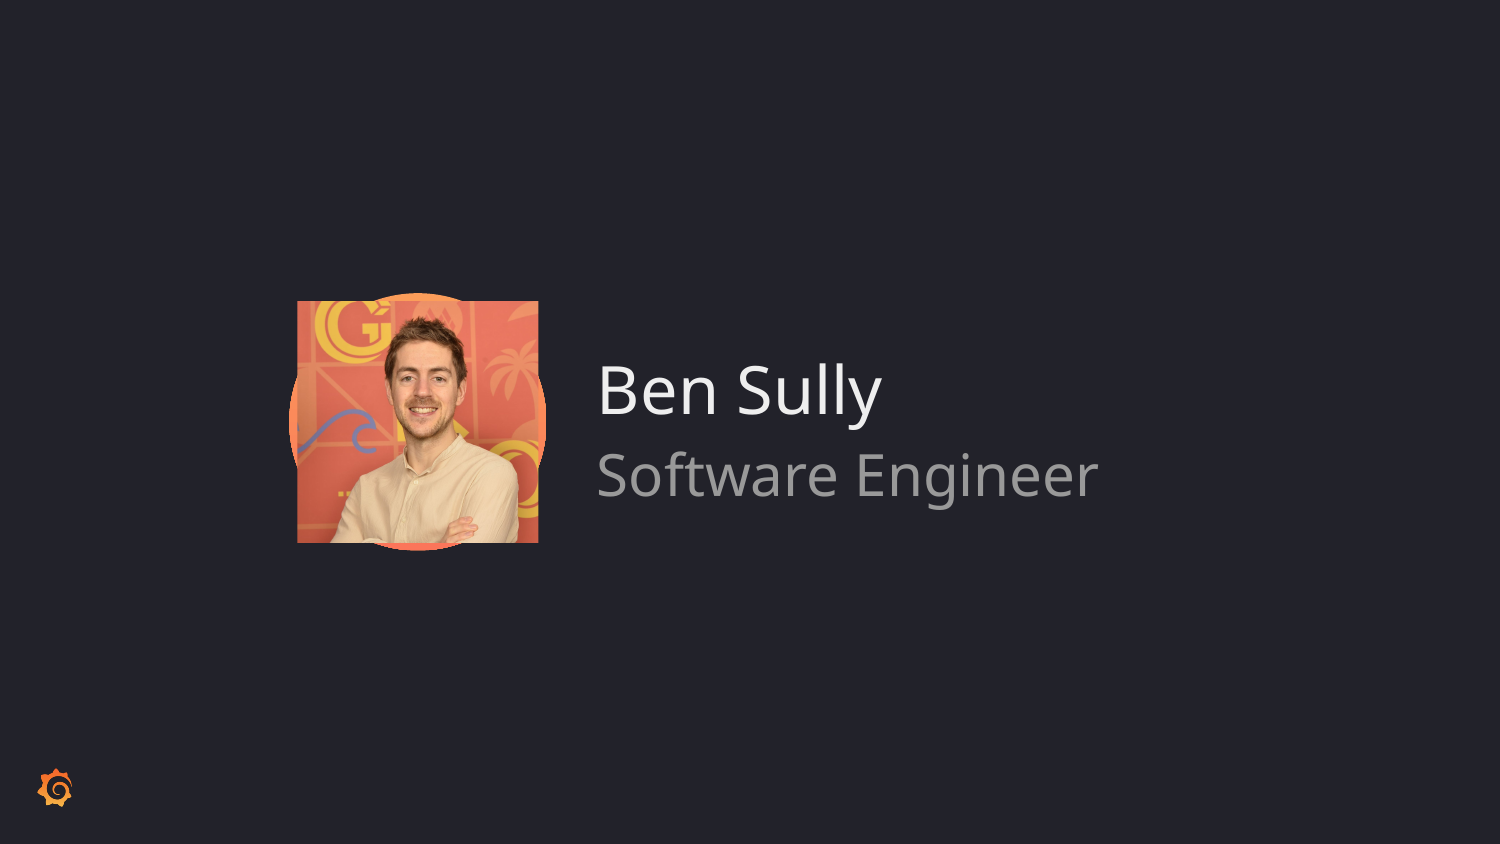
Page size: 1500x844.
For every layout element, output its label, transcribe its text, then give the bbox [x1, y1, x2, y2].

text_box [539, 378, 547, 465]
picture [37, 768, 72, 807]
text_box Ben Sully Software Engineer [581, 336, 1295, 508]
text_box [373, 293, 462, 301]
text_box [374, 543, 462, 551]
text_box [289, 378, 297, 466]
picture [297, 301, 539, 543]
